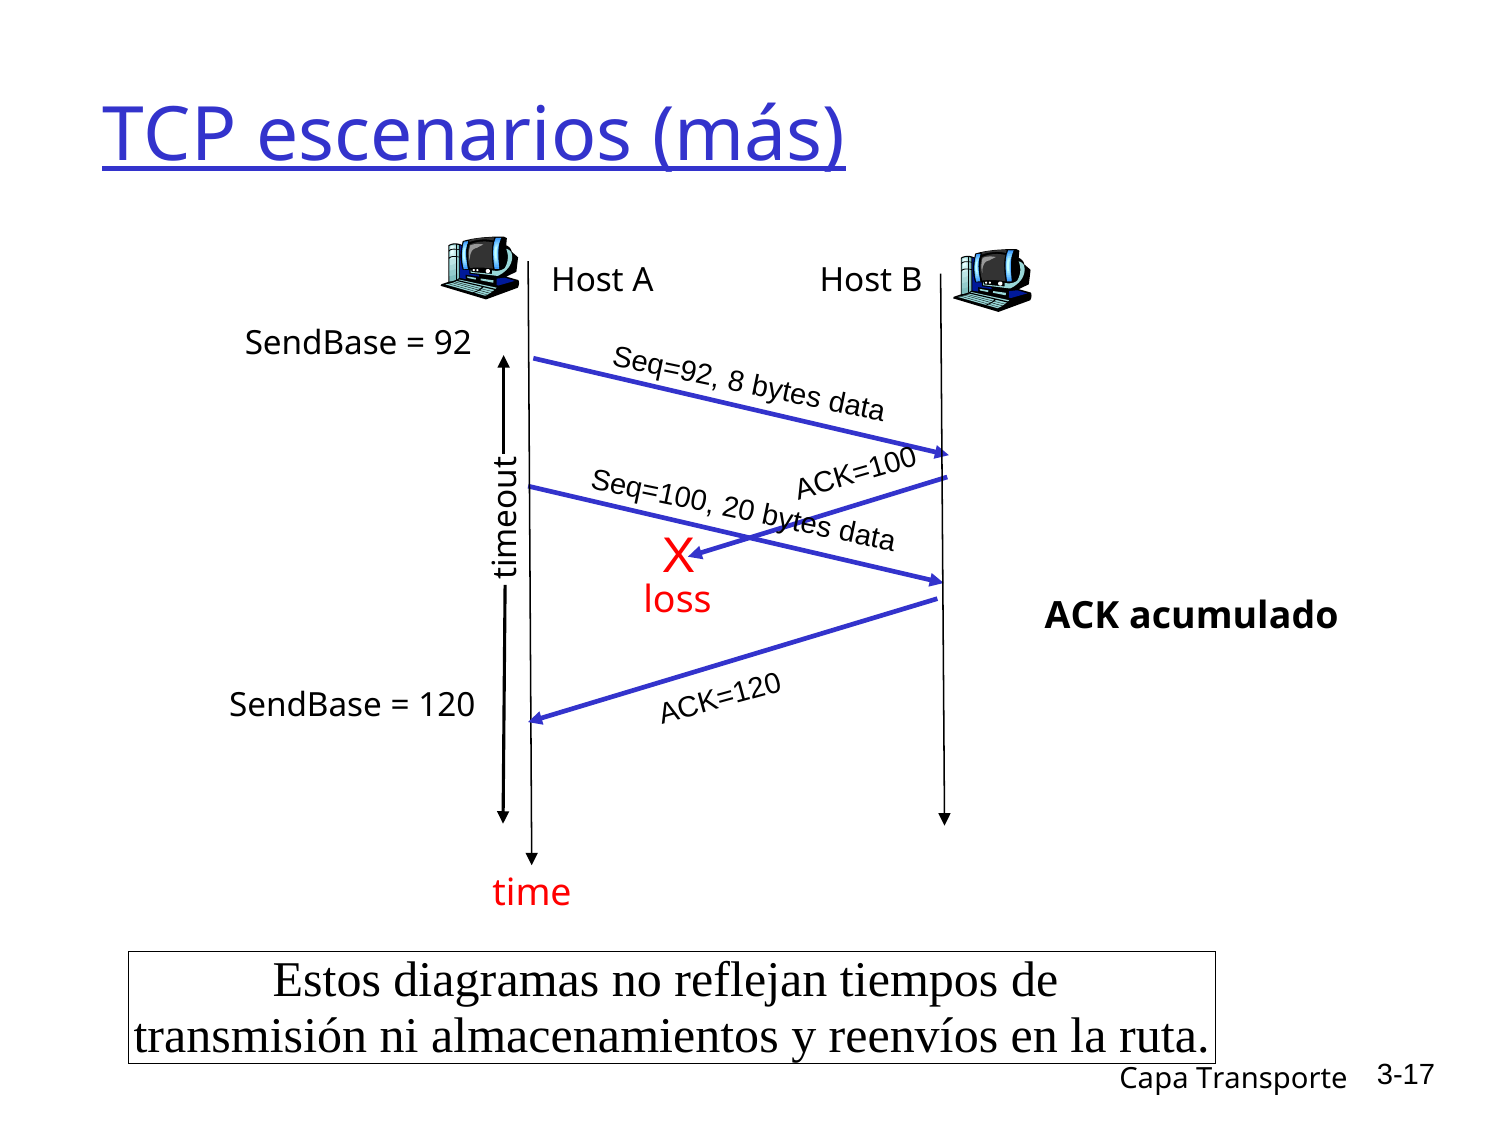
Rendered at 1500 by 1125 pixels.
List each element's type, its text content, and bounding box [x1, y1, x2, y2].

text_box ACK=120 [636, 653, 803, 743]
picture [440, 236, 521, 300]
text_box Estos diagramas no reflejan tiempos de transmisión ni almacenamientos y reenvíos en la ruta. [128, 951, 1216, 1064]
text_box ACK acumulado [1029, 580, 1354, 648]
text_box SendBase = 92 [229, 311, 488, 372]
text_box Host A [536, 248, 669, 310]
text_box timeout [530, 441, 534, 484]
text_box ACK=100 [774, 427, 938, 504]
text_box Seq=100, 20 bytes data [572, 451, 916, 569]
text_box timeout [472, 441, 529, 595]
text_box loss [628, 564, 727, 632]
text_box X [647, 519, 711, 591]
text_box Host B [804, 248, 938, 310]
picture [953, 248, 1033, 312]
text_box time [477, 857, 587, 925]
text_box Seq=92, 8 bytes data [593, 329, 905, 438]
text_box SendBase = 120 [214, 673, 491, 735]
title TCP escenarios (más) [87, 37, 1426, 225]
